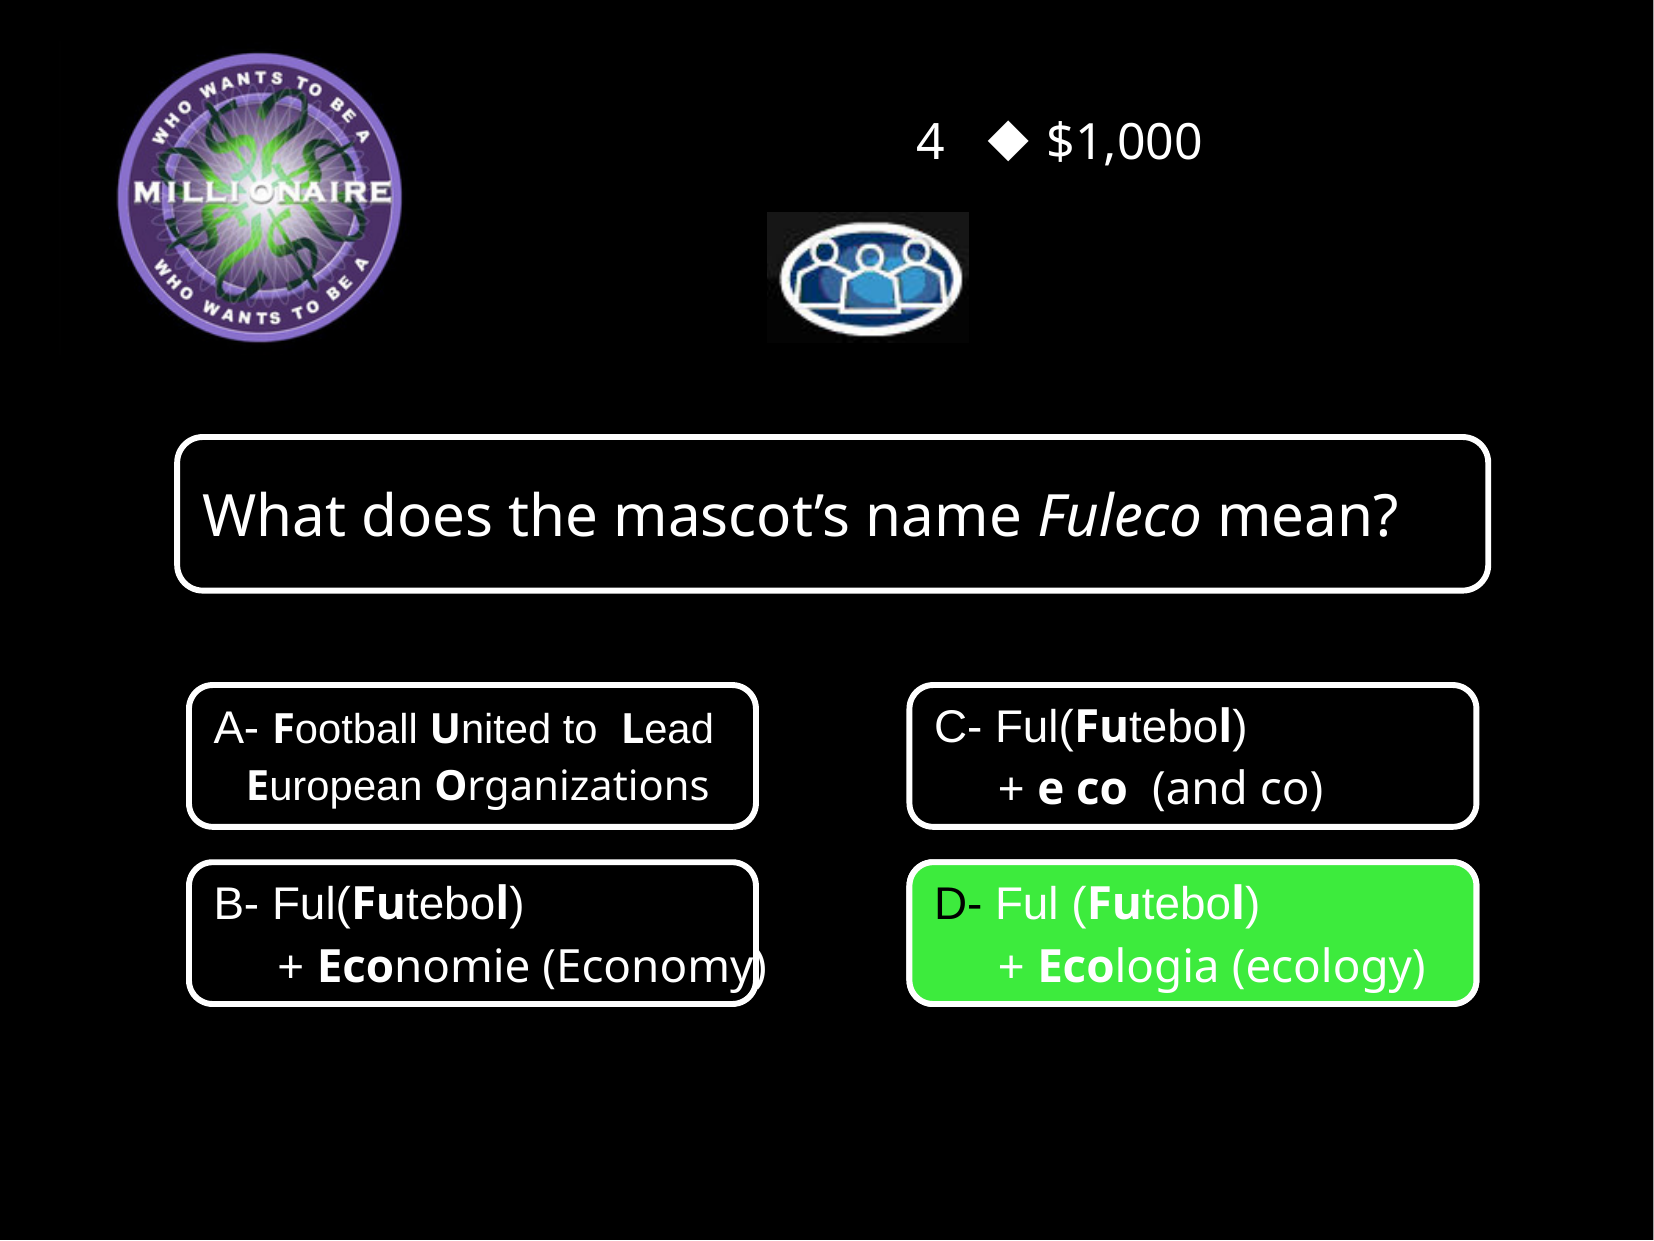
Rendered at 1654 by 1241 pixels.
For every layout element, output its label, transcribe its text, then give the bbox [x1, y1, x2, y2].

picture [59, 41, 477, 355]
text_box 4  $1,000 [774, 106, 1458, 213]
text_box D- Ful (Futebol) + Ecologia (ecology) [909, 862, 1477, 1004]
text_box B- Ful(Futebol) + Economie (Economy) [188, 862, 756, 1004]
picture [767, 212, 969, 343]
text_box C- Ful(Futebol) + e co (and co) [909, 685, 1477, 827]
text_box What does the mascot’s name Fuleco mean? [177, 437, 1489, 591]
text_box A- Football United to Lead European Organizations [188, 685, 756, 827]
